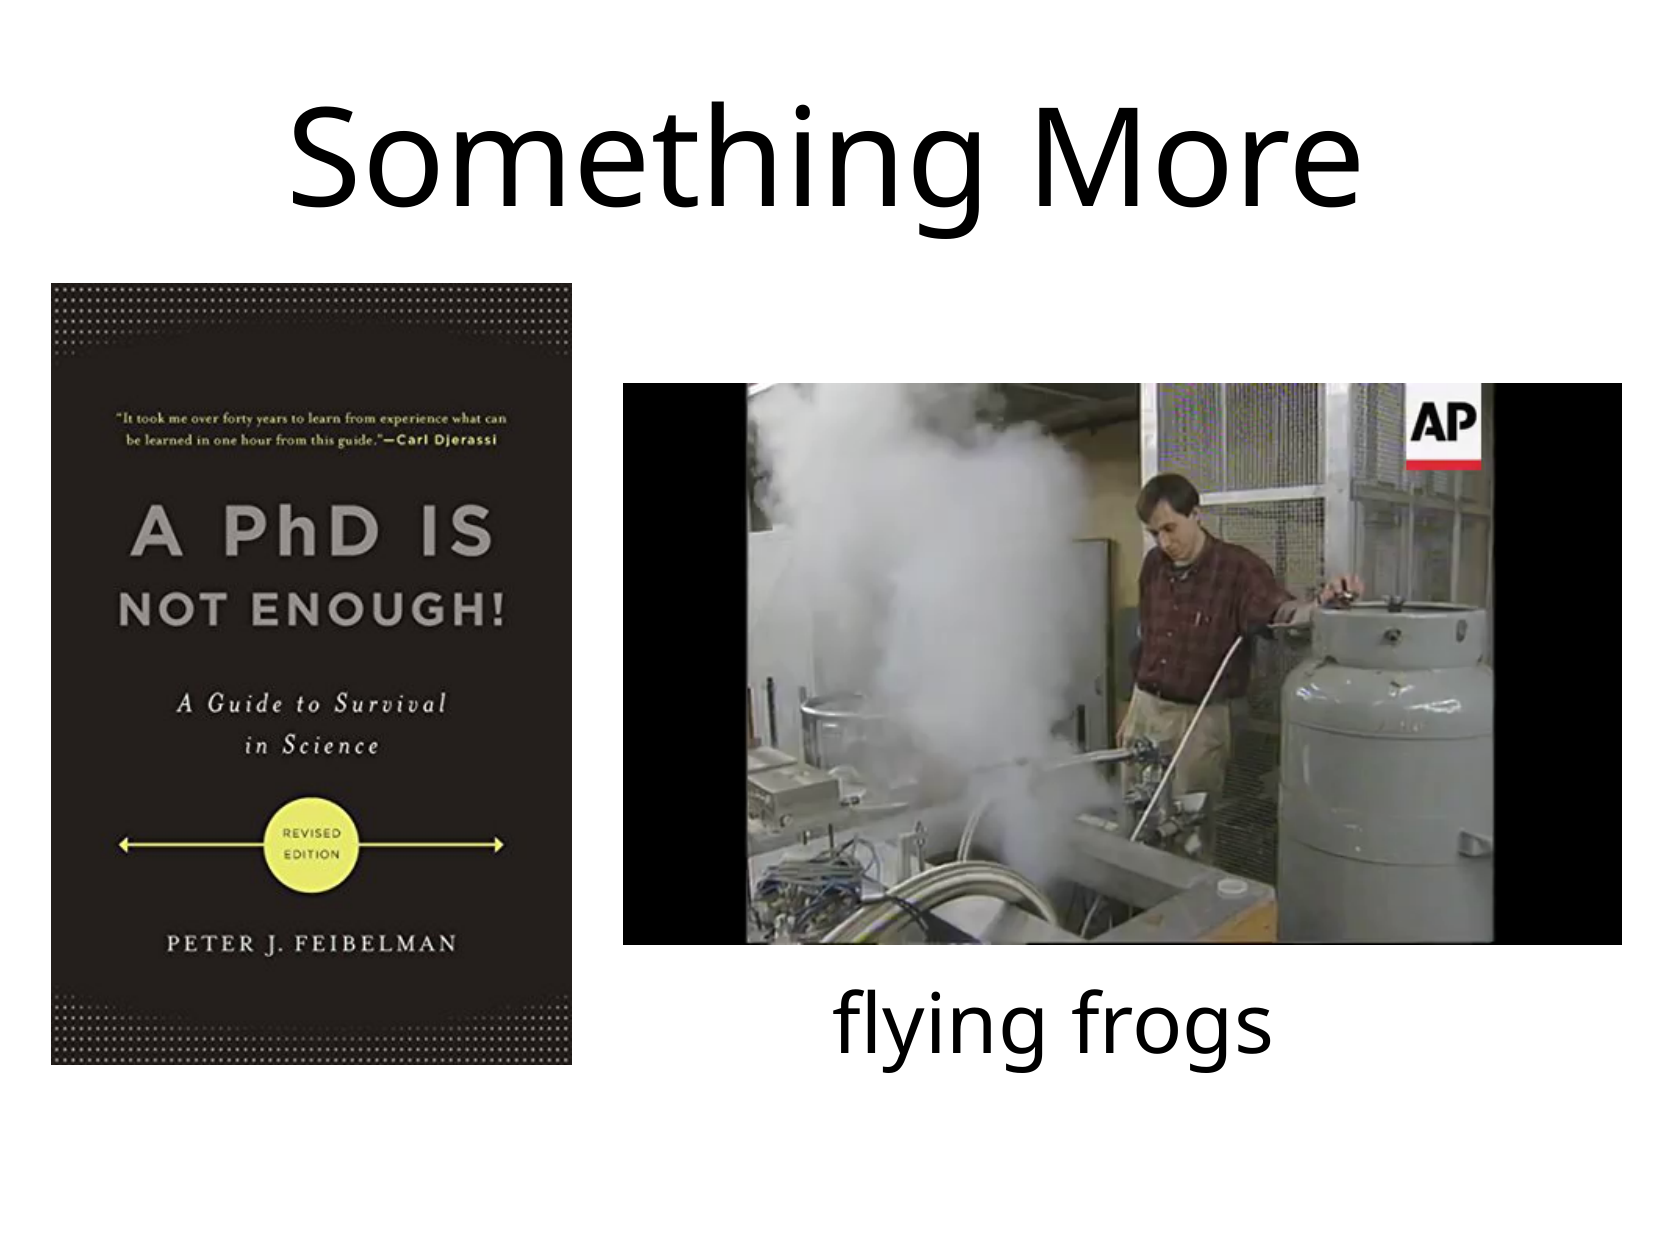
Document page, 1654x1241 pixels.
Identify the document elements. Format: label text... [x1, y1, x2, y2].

title Something More [82, 49, 1571, 257]
picture [51, 283, 572, 1066]
text_box [622, 382, 1623, 946]
text_box flying frogs [779, 960, 1329, 1083]
